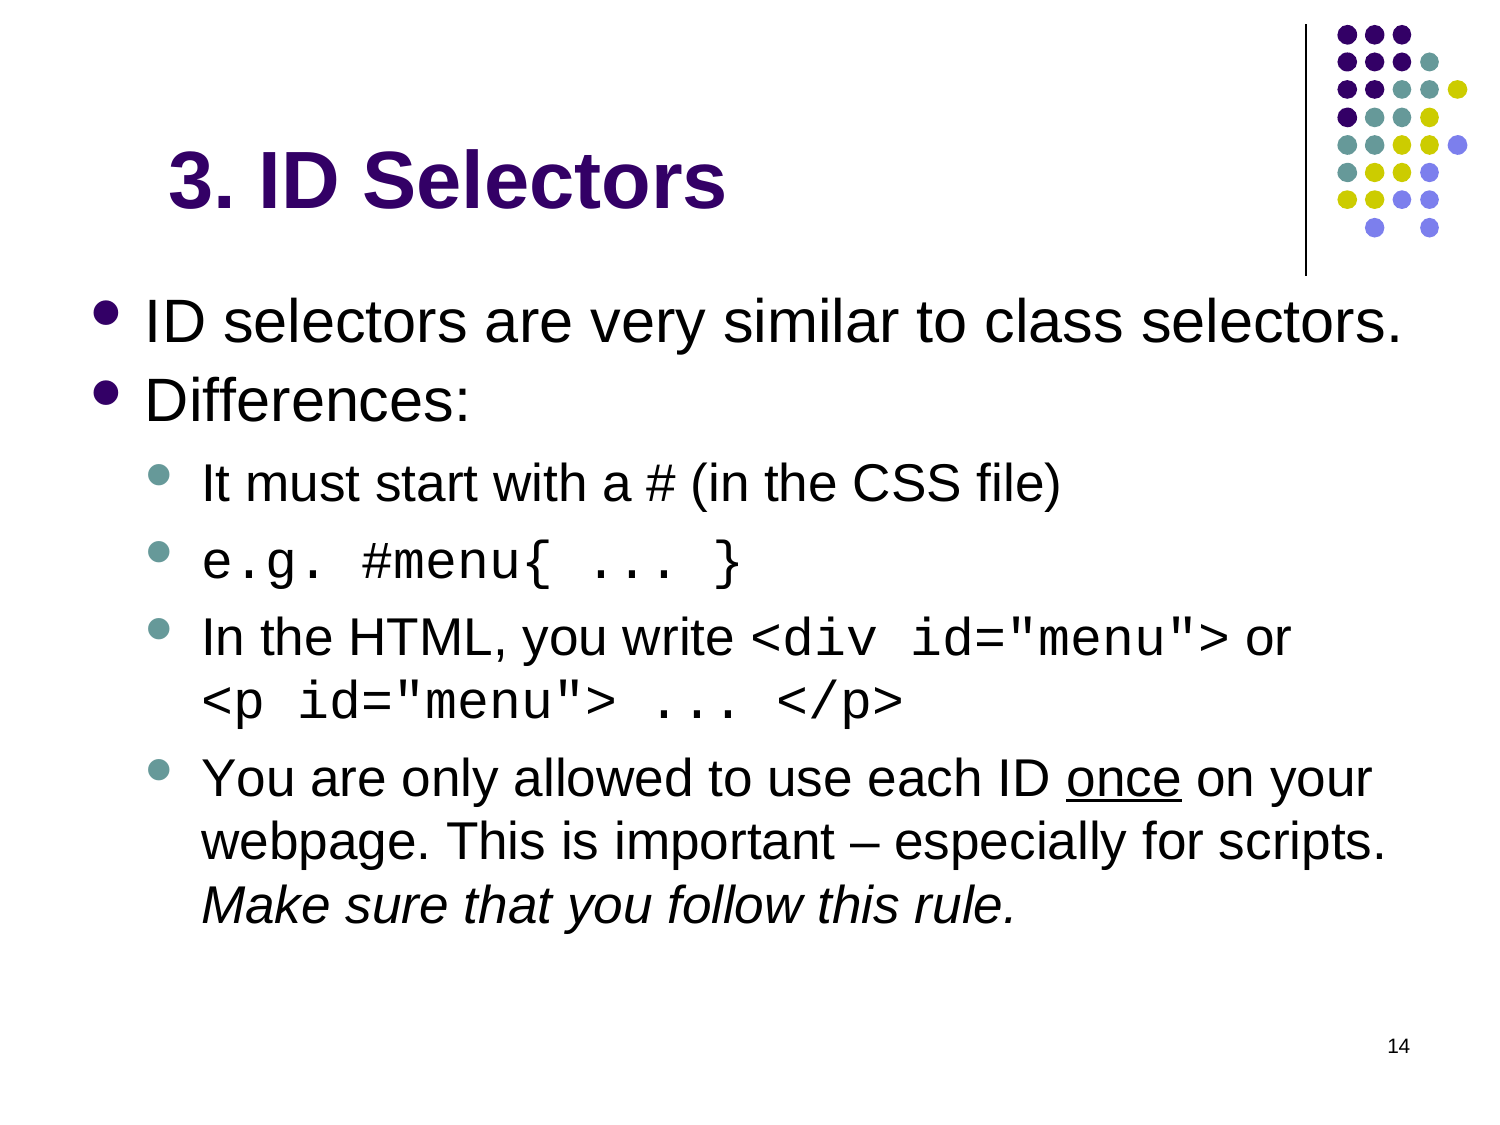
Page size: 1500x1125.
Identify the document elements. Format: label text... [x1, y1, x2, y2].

text_box <number> [1074, 1025, 1426, 1101]
list ID selectors are very similar to class selectors. Differences: It must start with a # (in the CSS file) e.g. #menu{ ... } In the HTML, you write <div id="menu"> or <p id="menu"> ... </p> You are only allowed to use each ID once on your webpage. This is important – especially for scripts. Make sure that you follow this rule. [75, 282, 1426, 1006]
title 3. ID Selectors [153, 20, 1313, 233]
